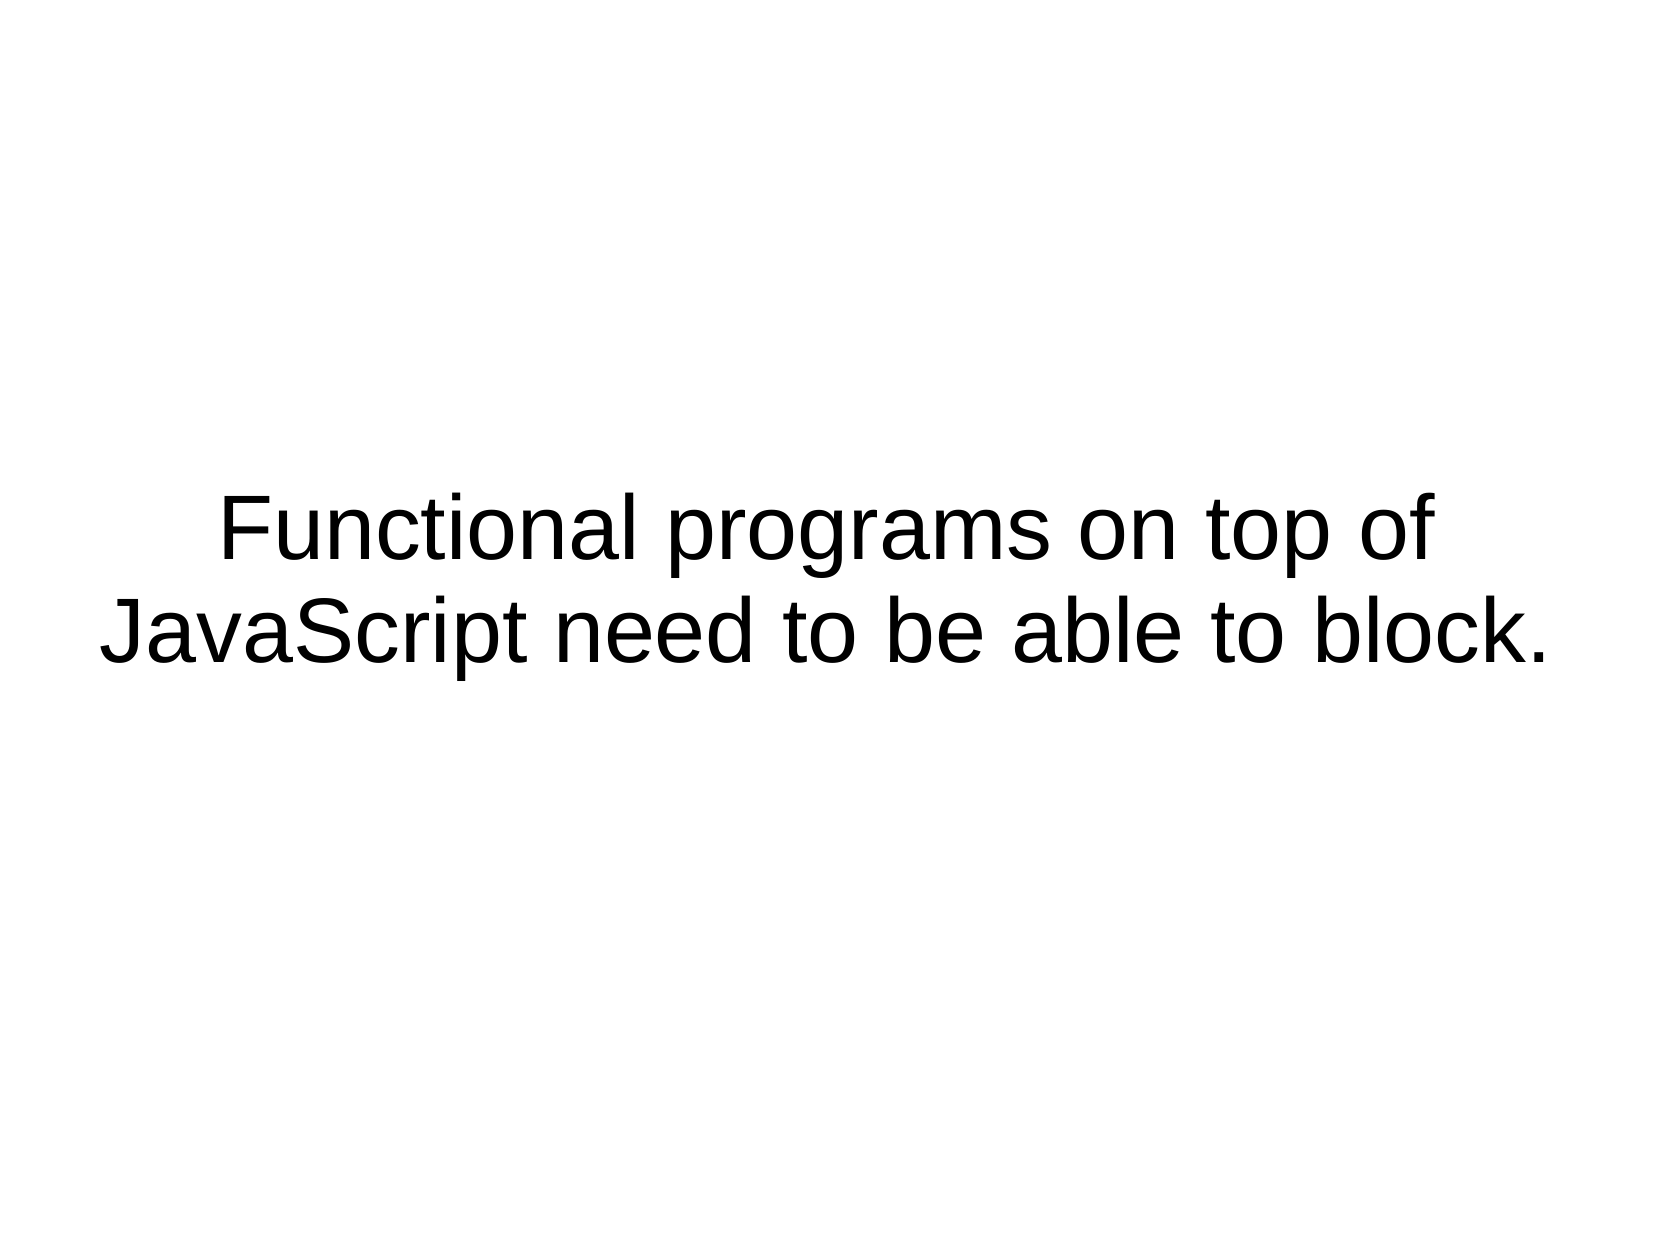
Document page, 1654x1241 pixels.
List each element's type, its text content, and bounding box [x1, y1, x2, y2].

subtitle Functional programs on top of JavaScript need to be able to block. [82, 49, 1571, 1109]
